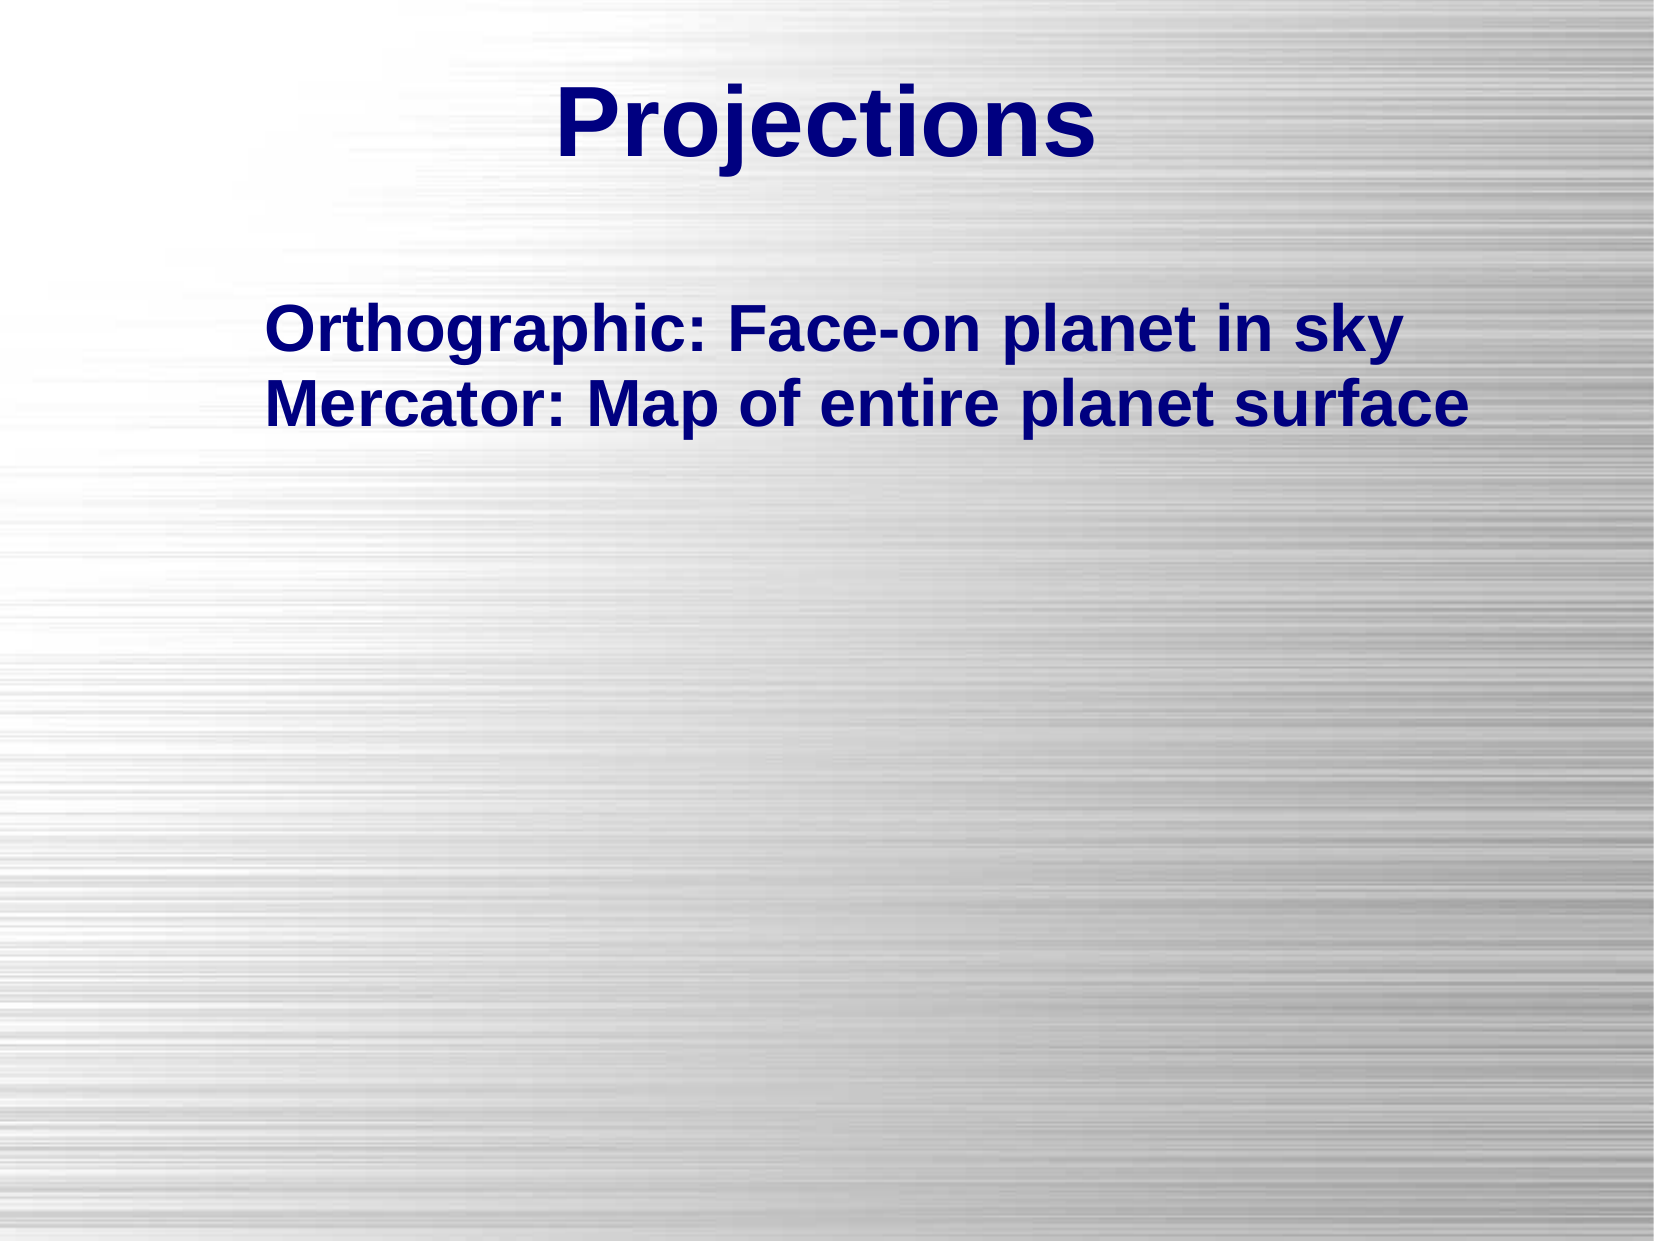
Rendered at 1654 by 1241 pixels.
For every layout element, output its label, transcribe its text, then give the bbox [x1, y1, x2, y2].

text_box Projections [29, 58, 1625, 186]
text_box Orthographic: Face-on planet in sky Mercator: Map of entire planet surface [249, 283, 1491, 449]
picture [0, 0, 1654, 1241]
